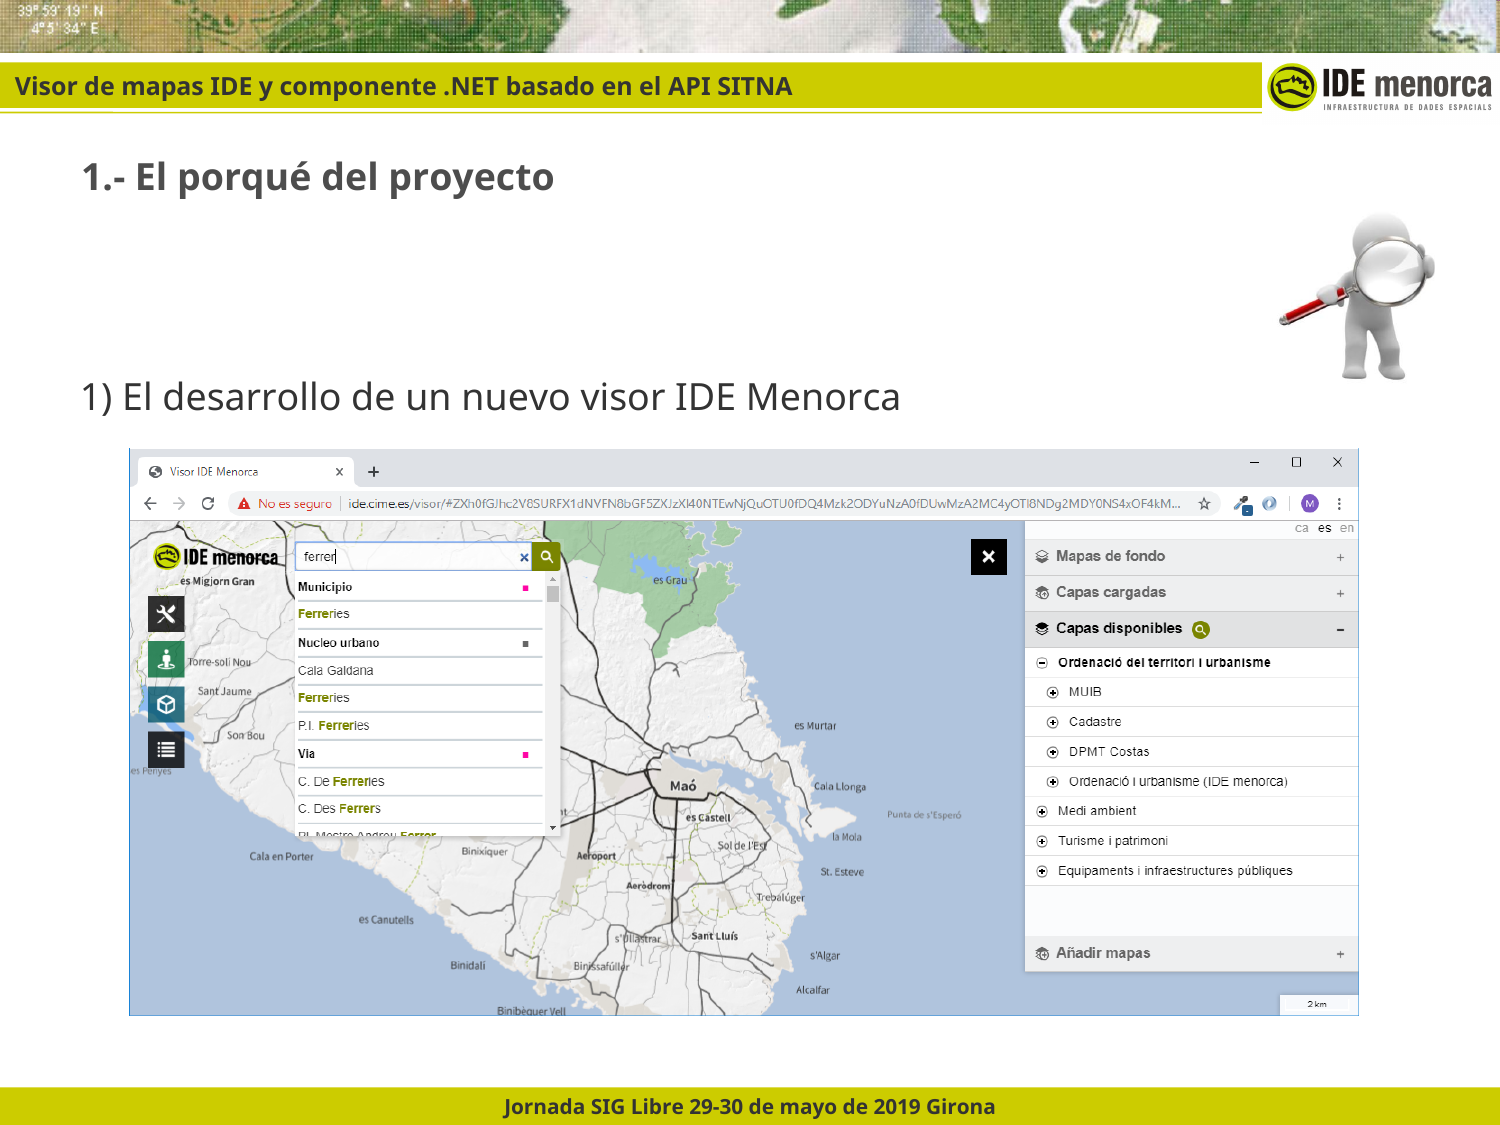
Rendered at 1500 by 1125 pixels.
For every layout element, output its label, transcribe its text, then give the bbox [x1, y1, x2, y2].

text_box 1.- El porqué del proyecto [66, 145, 1420, 206]
picture [1263, 188, 1466, 390]
picture [129, 448, 1359, 1016]
text_box 1) El desarrollo de un nuevo visor IDE Menorca [64, 364, 1406, 426]
picture [0, 0, 1500, 126]
text_box Visor de mapas IDE y componente .NET basado en el API SITNA [0, 62, 1262, 108]
text_box Jornada SIG Libre 29-30 de mayo de 2019 Girona [0, 1087, 1500, 1125]
